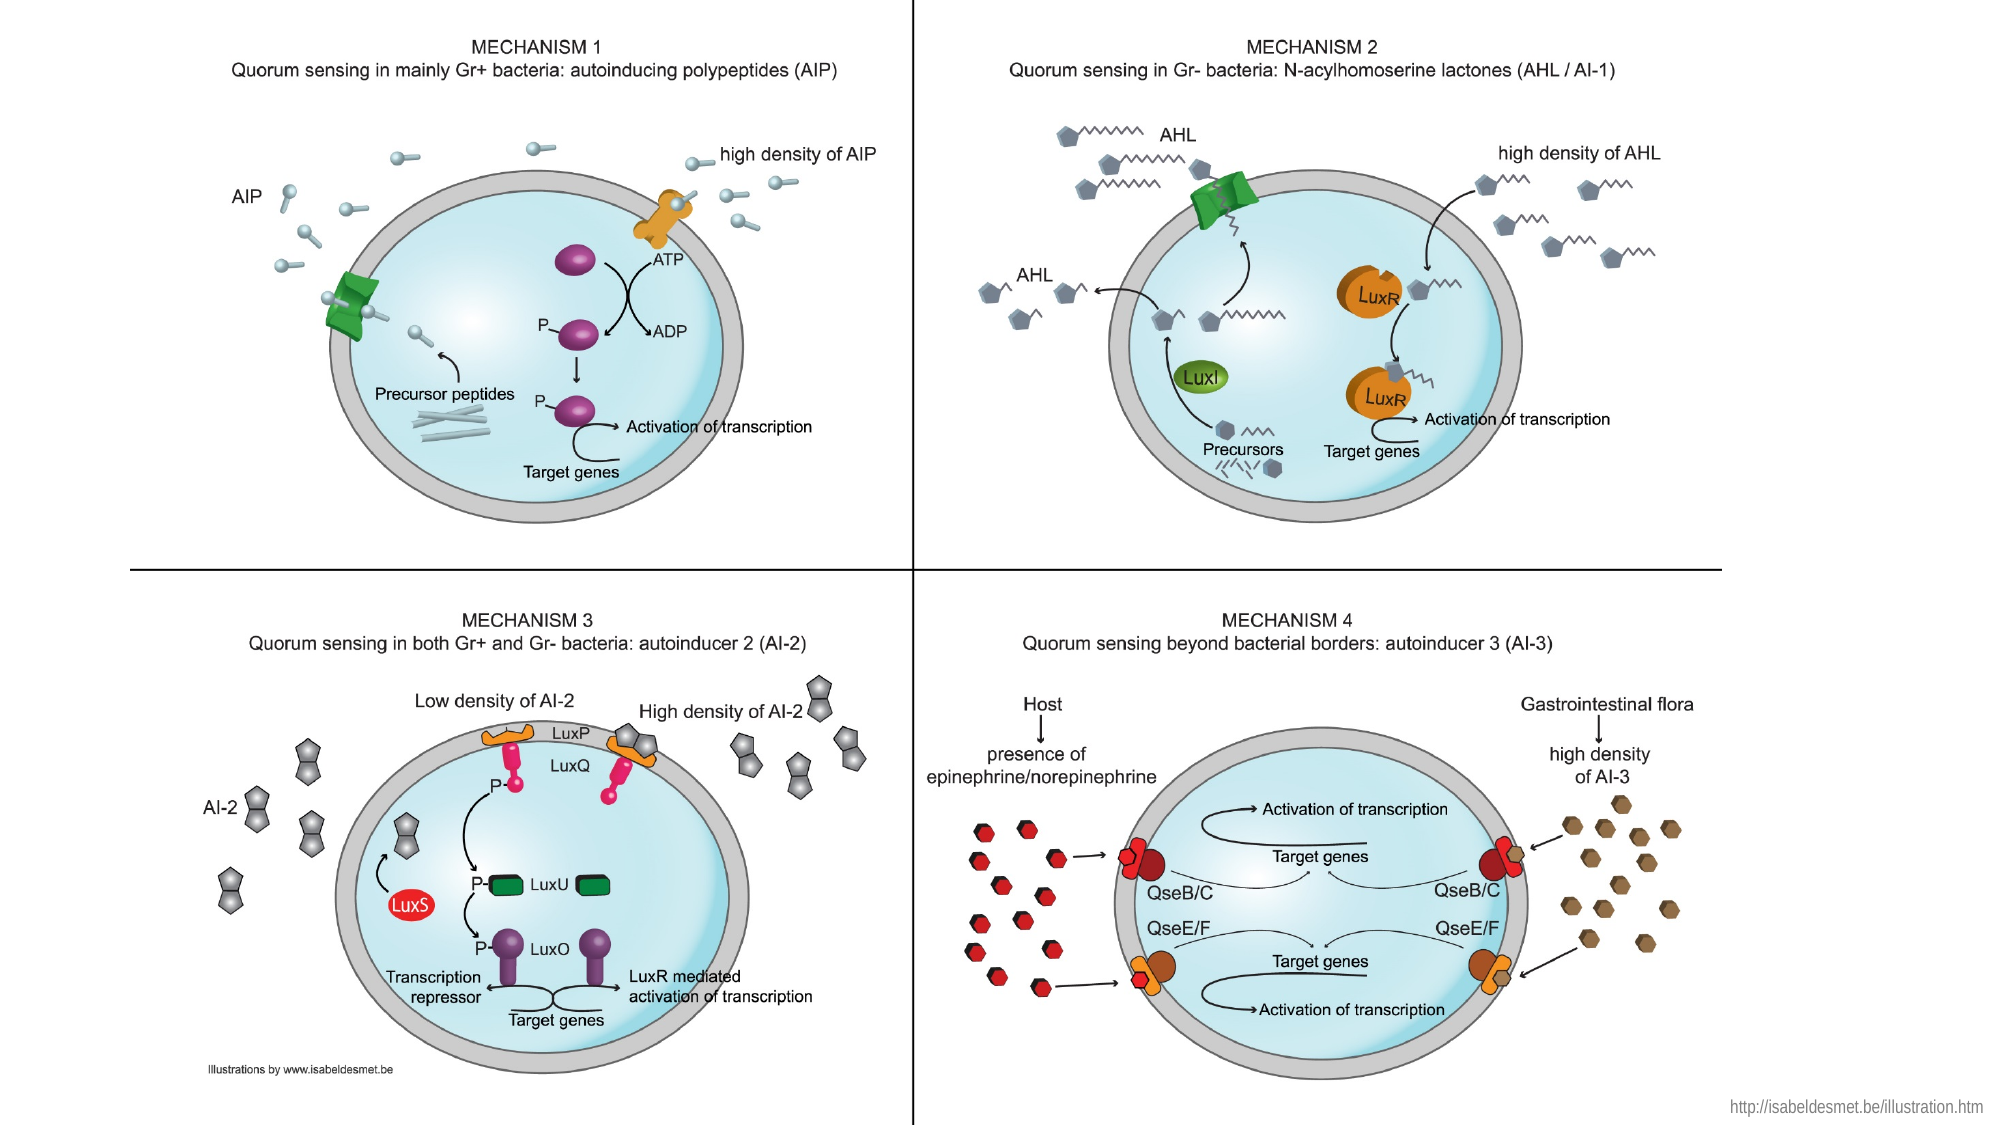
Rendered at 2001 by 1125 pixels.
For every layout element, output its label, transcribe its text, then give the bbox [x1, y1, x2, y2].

picture [130, 0, 1722, 1125]
text_box http://isabeldesmet.be/illustration.htm [1715, 1087, 1999, 1125]
